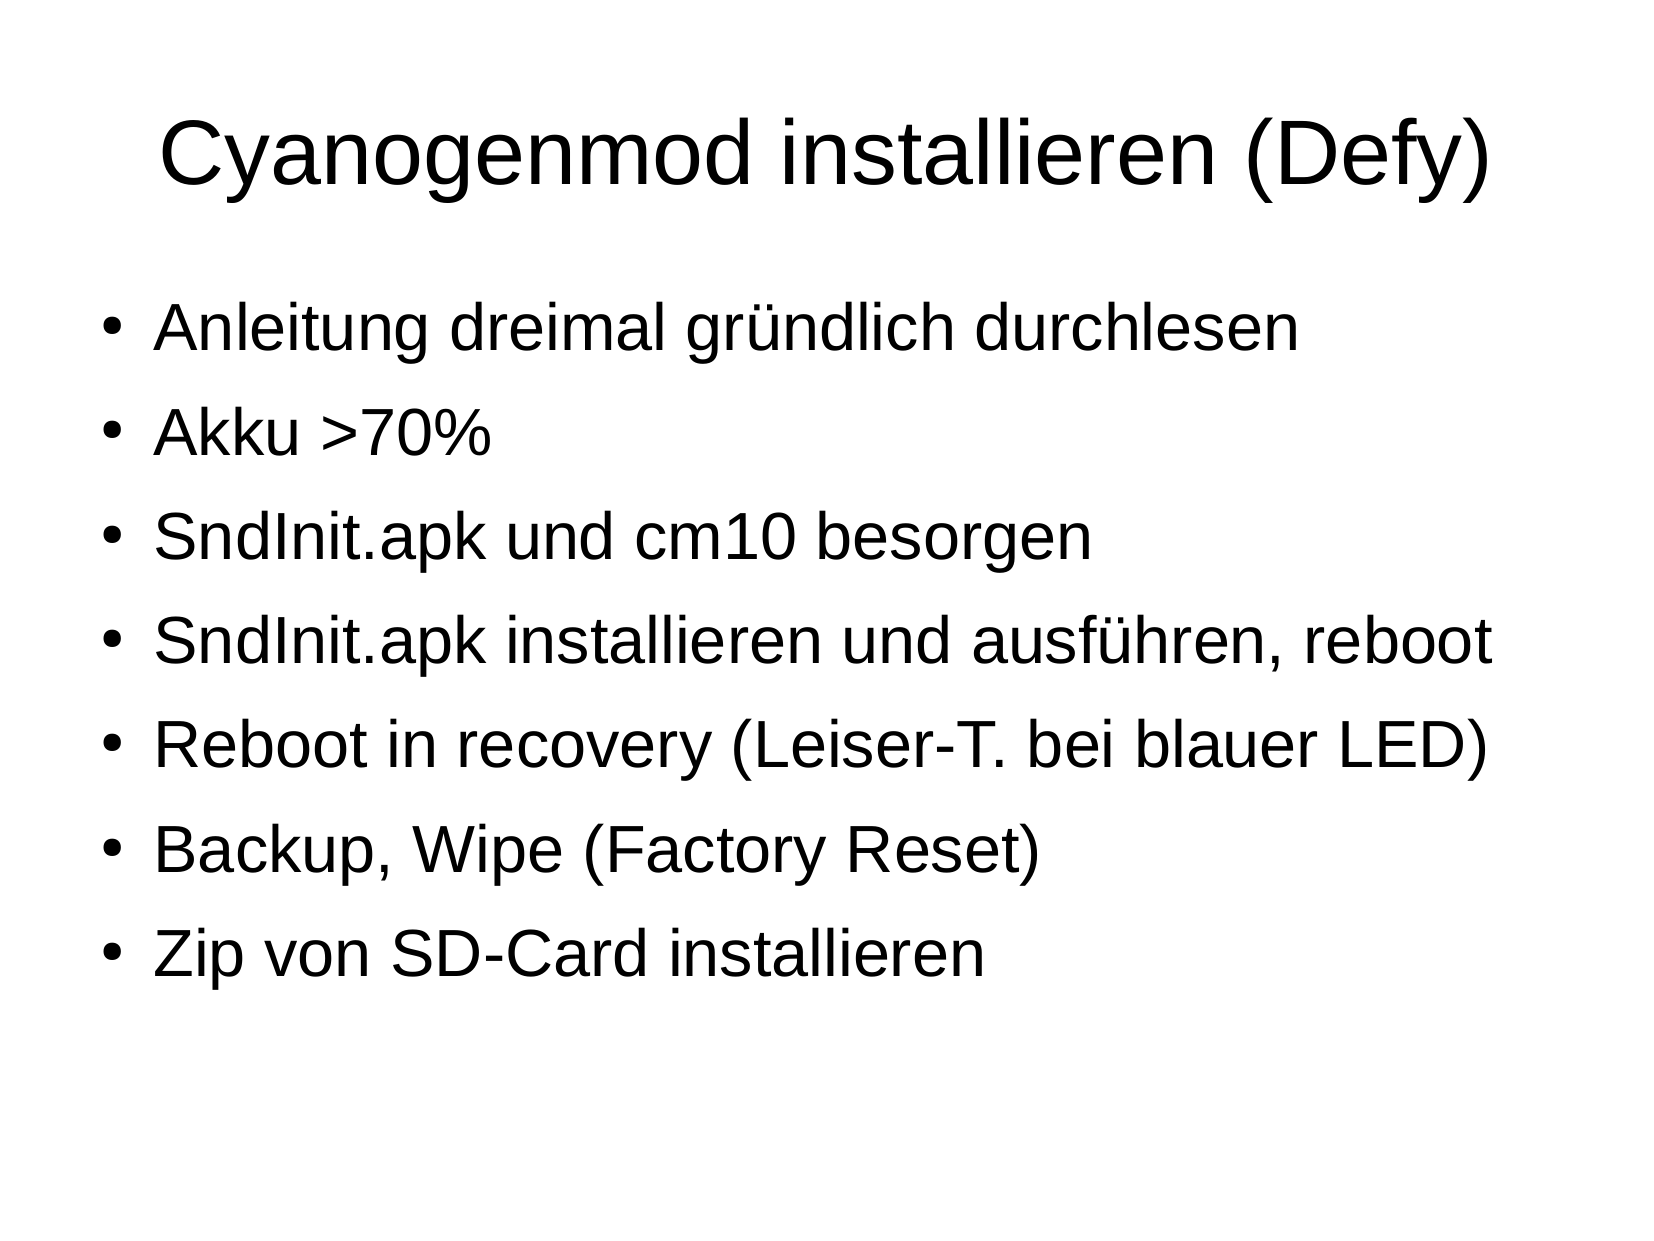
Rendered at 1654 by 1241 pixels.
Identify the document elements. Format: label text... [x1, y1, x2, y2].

list Anleitung dreimal gründlich durchlesen Akku >70% SndInit.apk und cm10 besorgen SndInit.apk installieren und ausführen, reboot Reboot in recovery (Leiser-T. bei blauer LED) Backup, Wipe (Factory Reset) Zip von SD-Card installieren [82, 290, 1538, 1010]
title Cyanogenmod installieren (Defy) [82, 49, 1571, 257]
